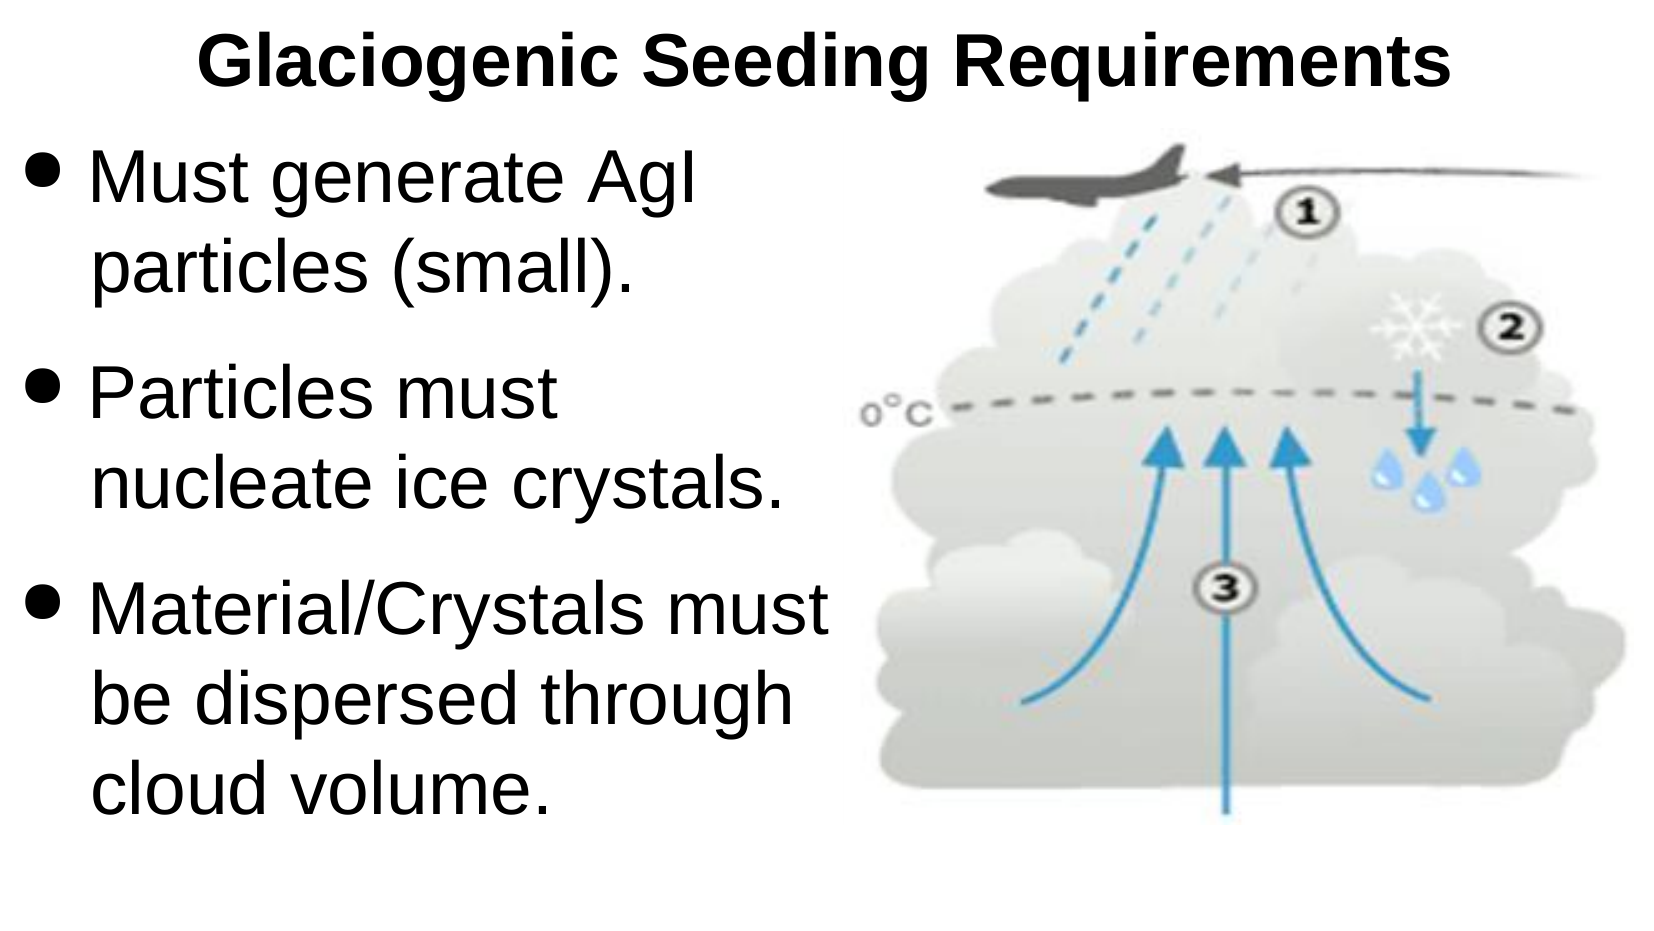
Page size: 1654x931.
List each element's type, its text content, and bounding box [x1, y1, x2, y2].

text_box Must generate AgI particles (small). Particles must nucleate ice crystals. Material/Crystals must be dispersed through cloud volume. [4, 120, 857, 838]
title Glaciogenic Seeding Requirements [0, 5, 1654, 107]
picture [842, 128, 1634, 826]
